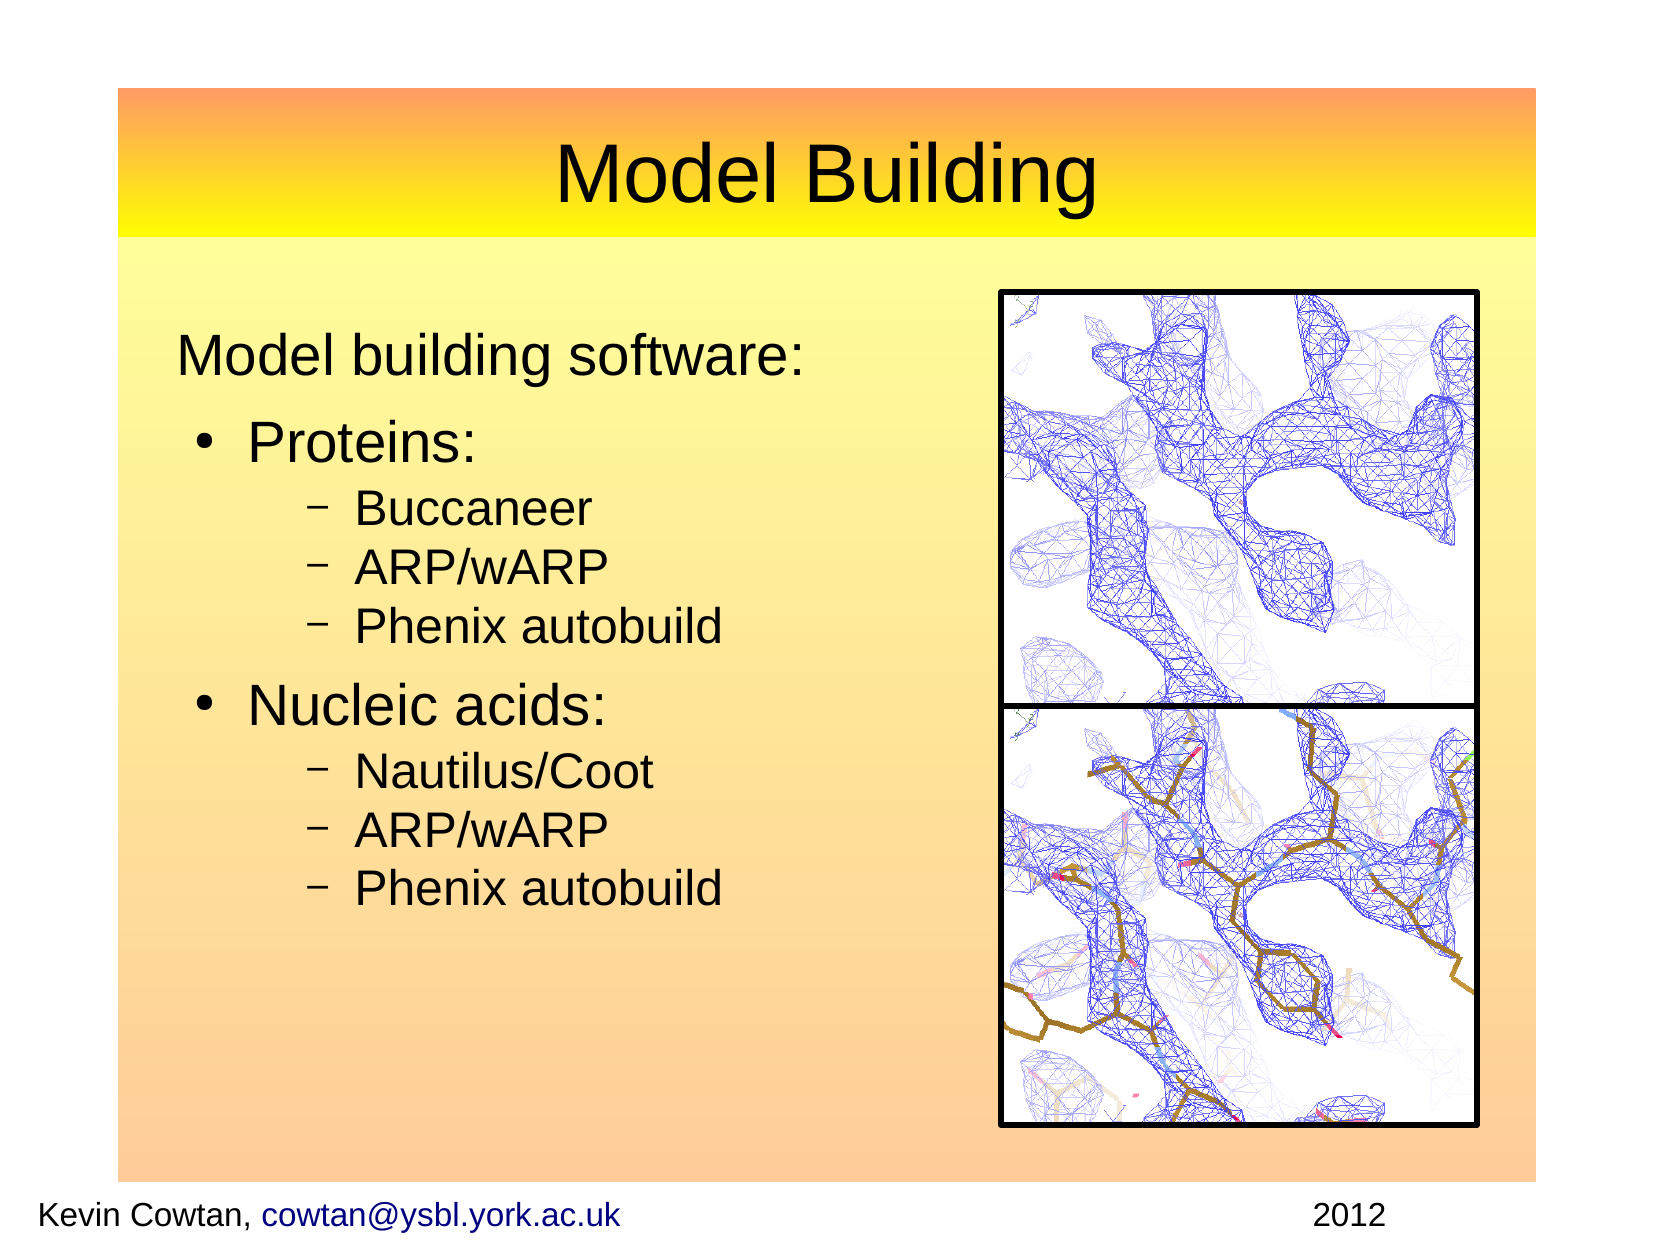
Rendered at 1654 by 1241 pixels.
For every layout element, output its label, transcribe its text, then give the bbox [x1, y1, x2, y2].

list Model building software: Proteins: Buccaneer ARP/wARP Phenix autobuild Nucleic acids: Nautilus/Coot ARP/wARP Phenix autobuild [118, 237, 1536, 1182]
picture [1003, 295, 1475, 703]
picture [1003, 708, 1475, 1123]
title Model Building [118, 88, 1536, 237]
